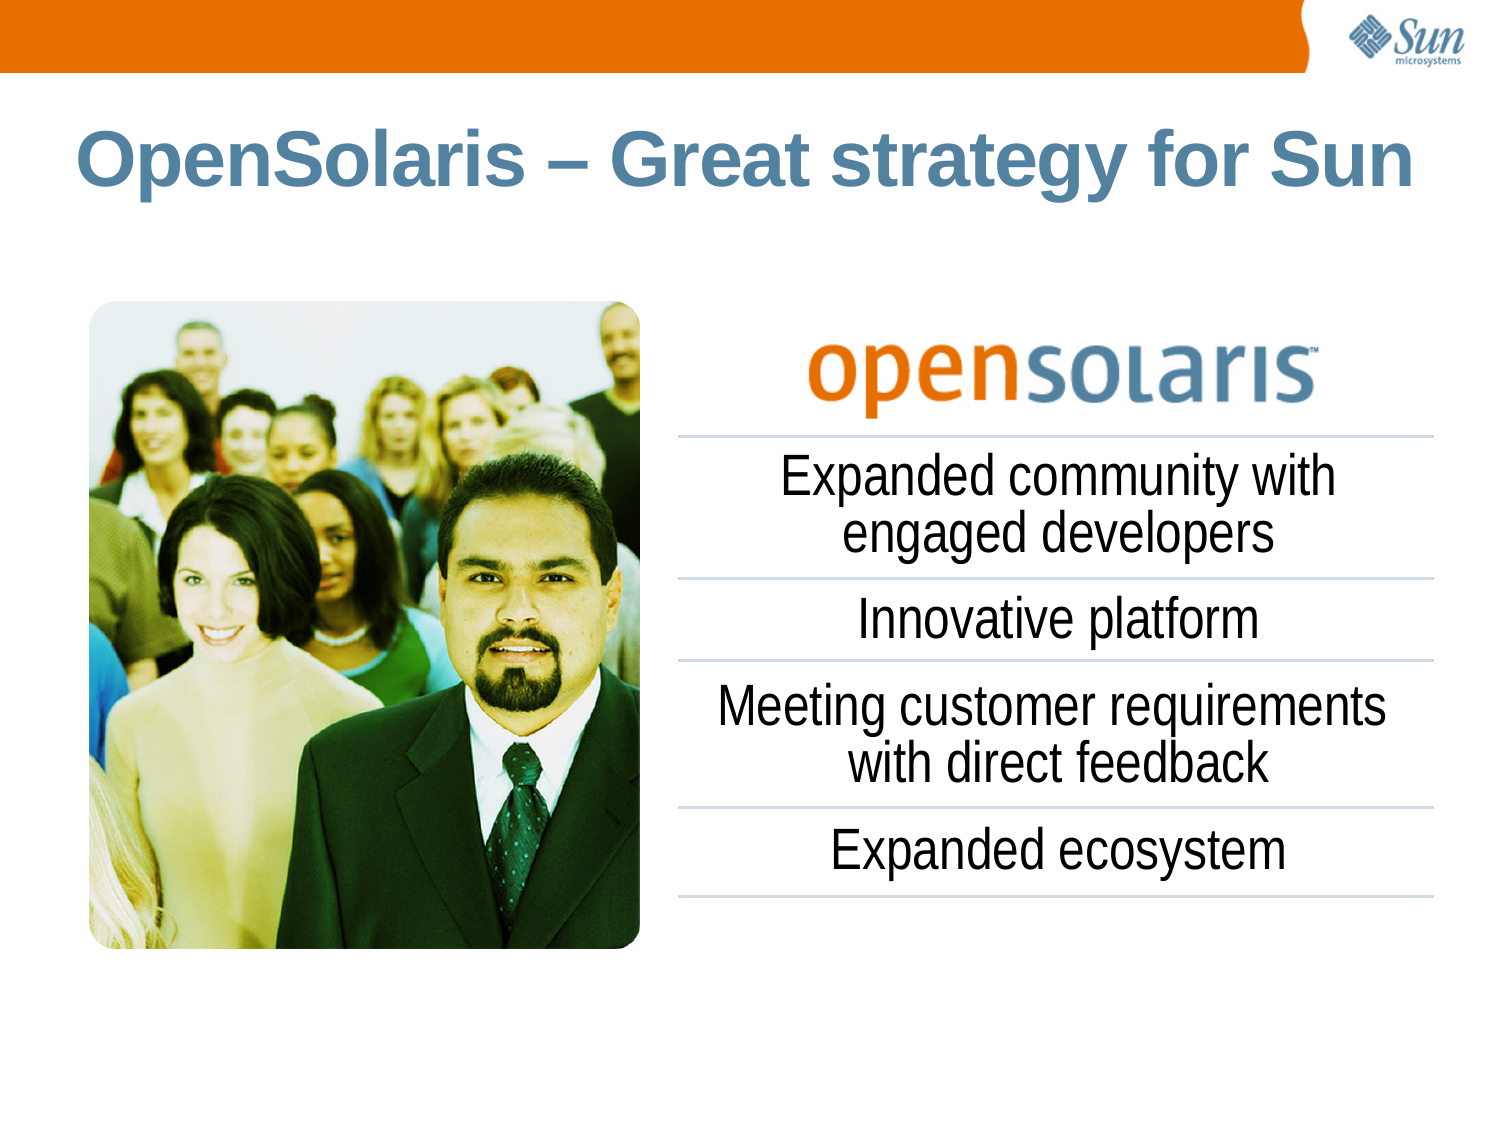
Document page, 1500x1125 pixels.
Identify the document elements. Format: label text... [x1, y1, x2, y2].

picture [89, 301, 640, 949]
picture [0, 0, 1500, 73]
picture [805, 330, 1327, 426]
list Expanded community with engaged developers Innovative platform Meeting customer requirements with direct feedback Expanded ecosystem [671, 430, 1447, 901]
title OpenSolaris – Great strategy for Sun [75, 122, 1438, 227]
